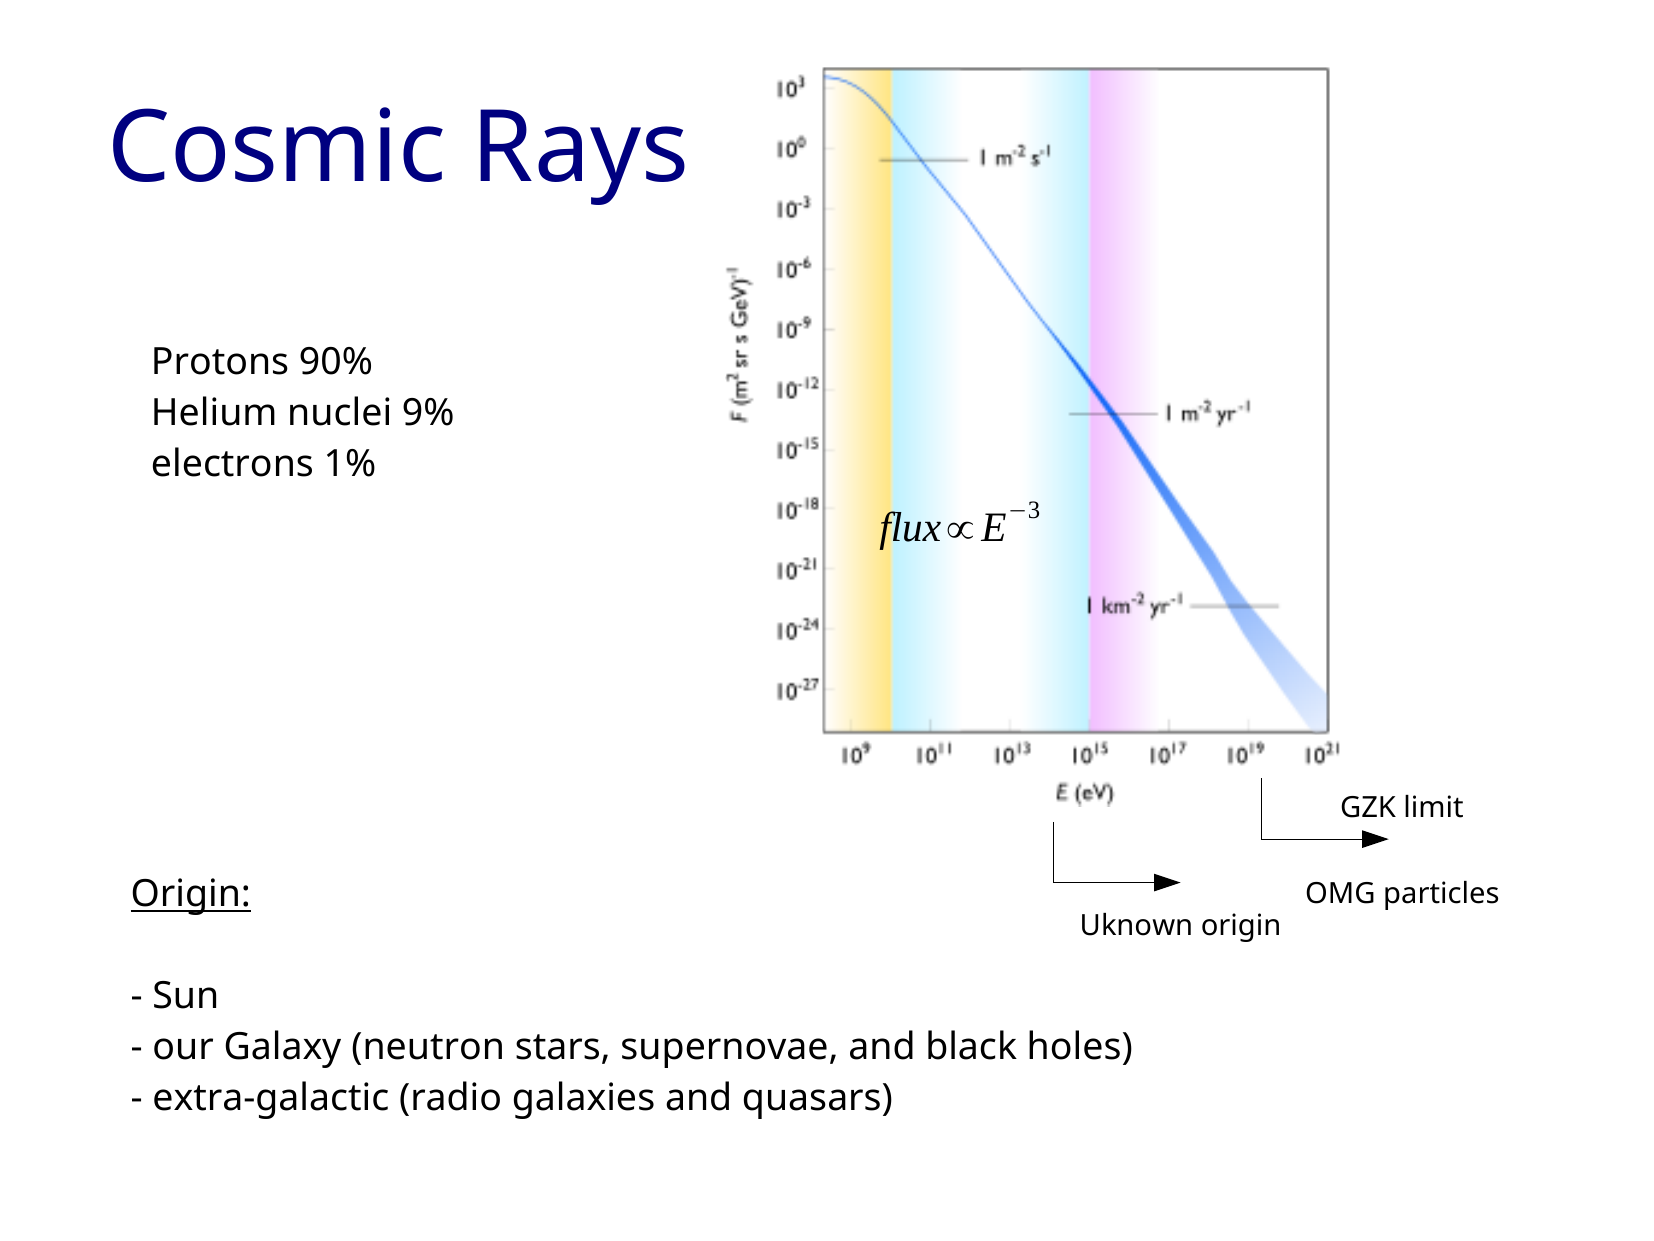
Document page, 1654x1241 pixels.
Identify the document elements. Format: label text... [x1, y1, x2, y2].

text_box OMG particles [1290, 865, 1518, 921]
picture [725, 66, 1342, 807]
text_box Origin: - Sun - our Galaxy (neutron stars, supernovae, and black holes) - extra-galactic (radio galaxies and quasars) [115, 859, 1136, 1137]
text_box GZK limit [1325, 778, 1483, 835]
text_box Cosmic Rays [92, 66, 686, 221]
text_box Protons 90% Helium nuclei 9% electrons 1% [136, 326, 461, 500]
chart [863, 497, 1046, 550]
text_box Uknown origin [1064, 896, 1284, 953]
